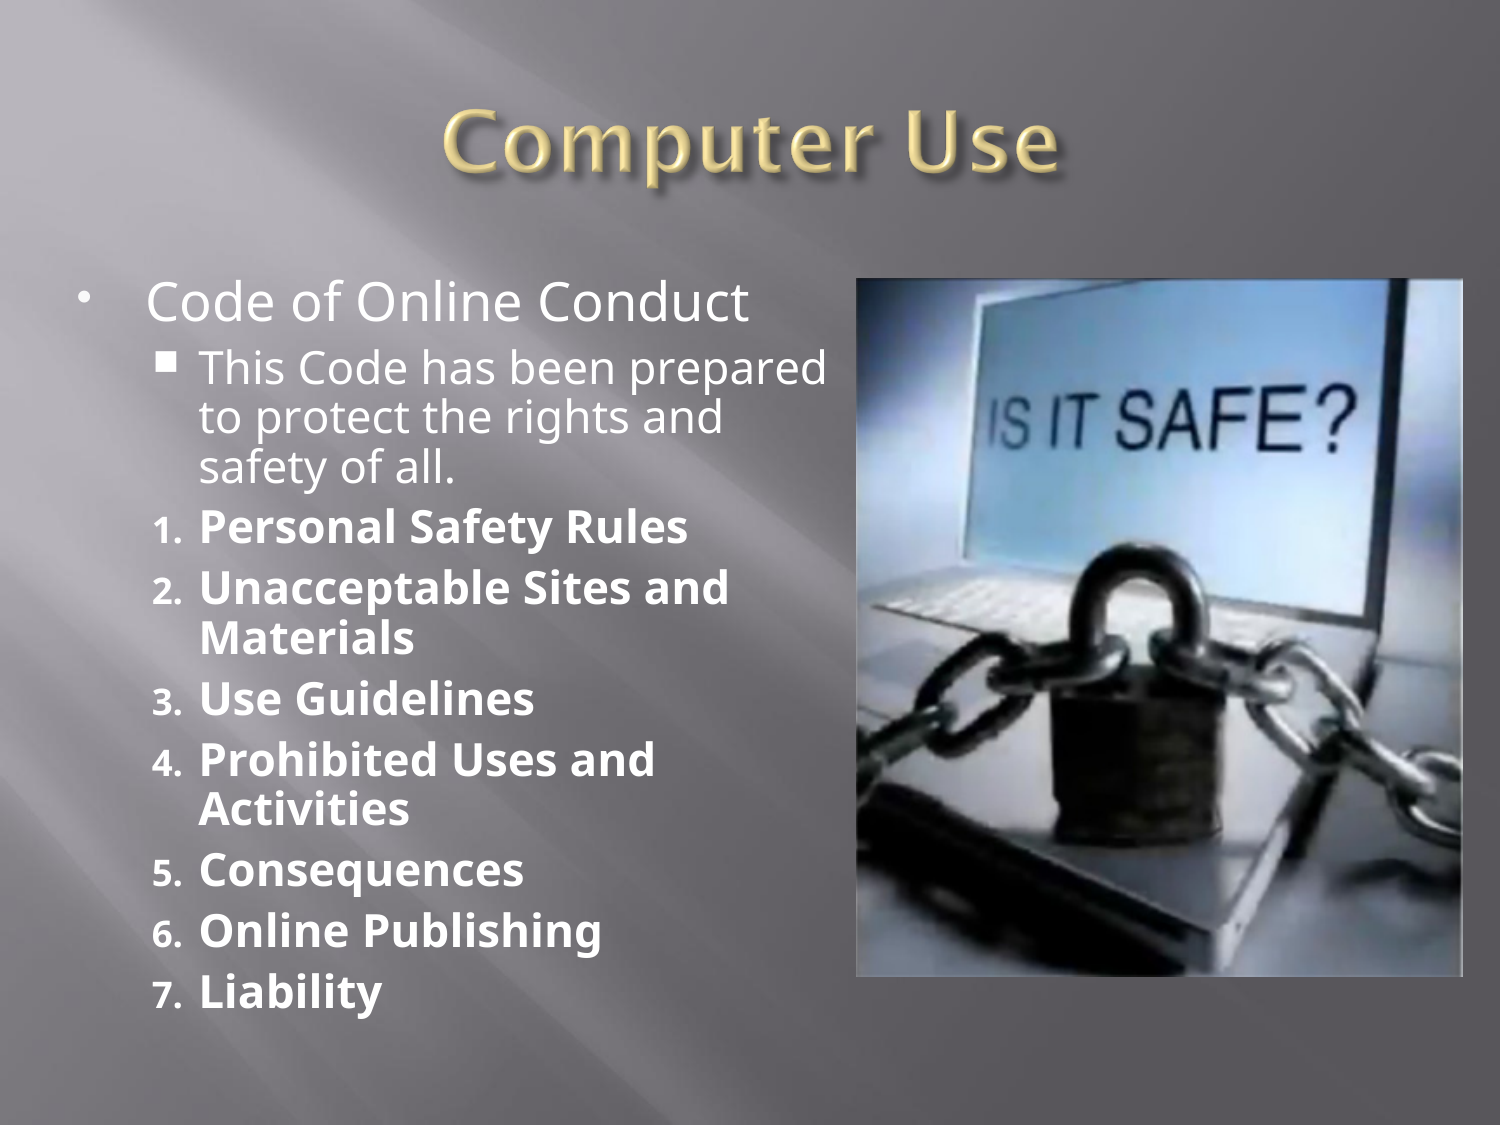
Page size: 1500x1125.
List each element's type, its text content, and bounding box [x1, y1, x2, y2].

picture [0, 0, 1500, 1125]
text_box [75, 45, 1426, 265]
list Code of Online Conduct This Code has been prepared to protect the rights and safety of all. Personal Safety Rules Unacceptable Sites and Materials Use Guidelines Prohibited Uses and Activities Consequences Online Publishing Liability [41, 267, 859, 1075]
